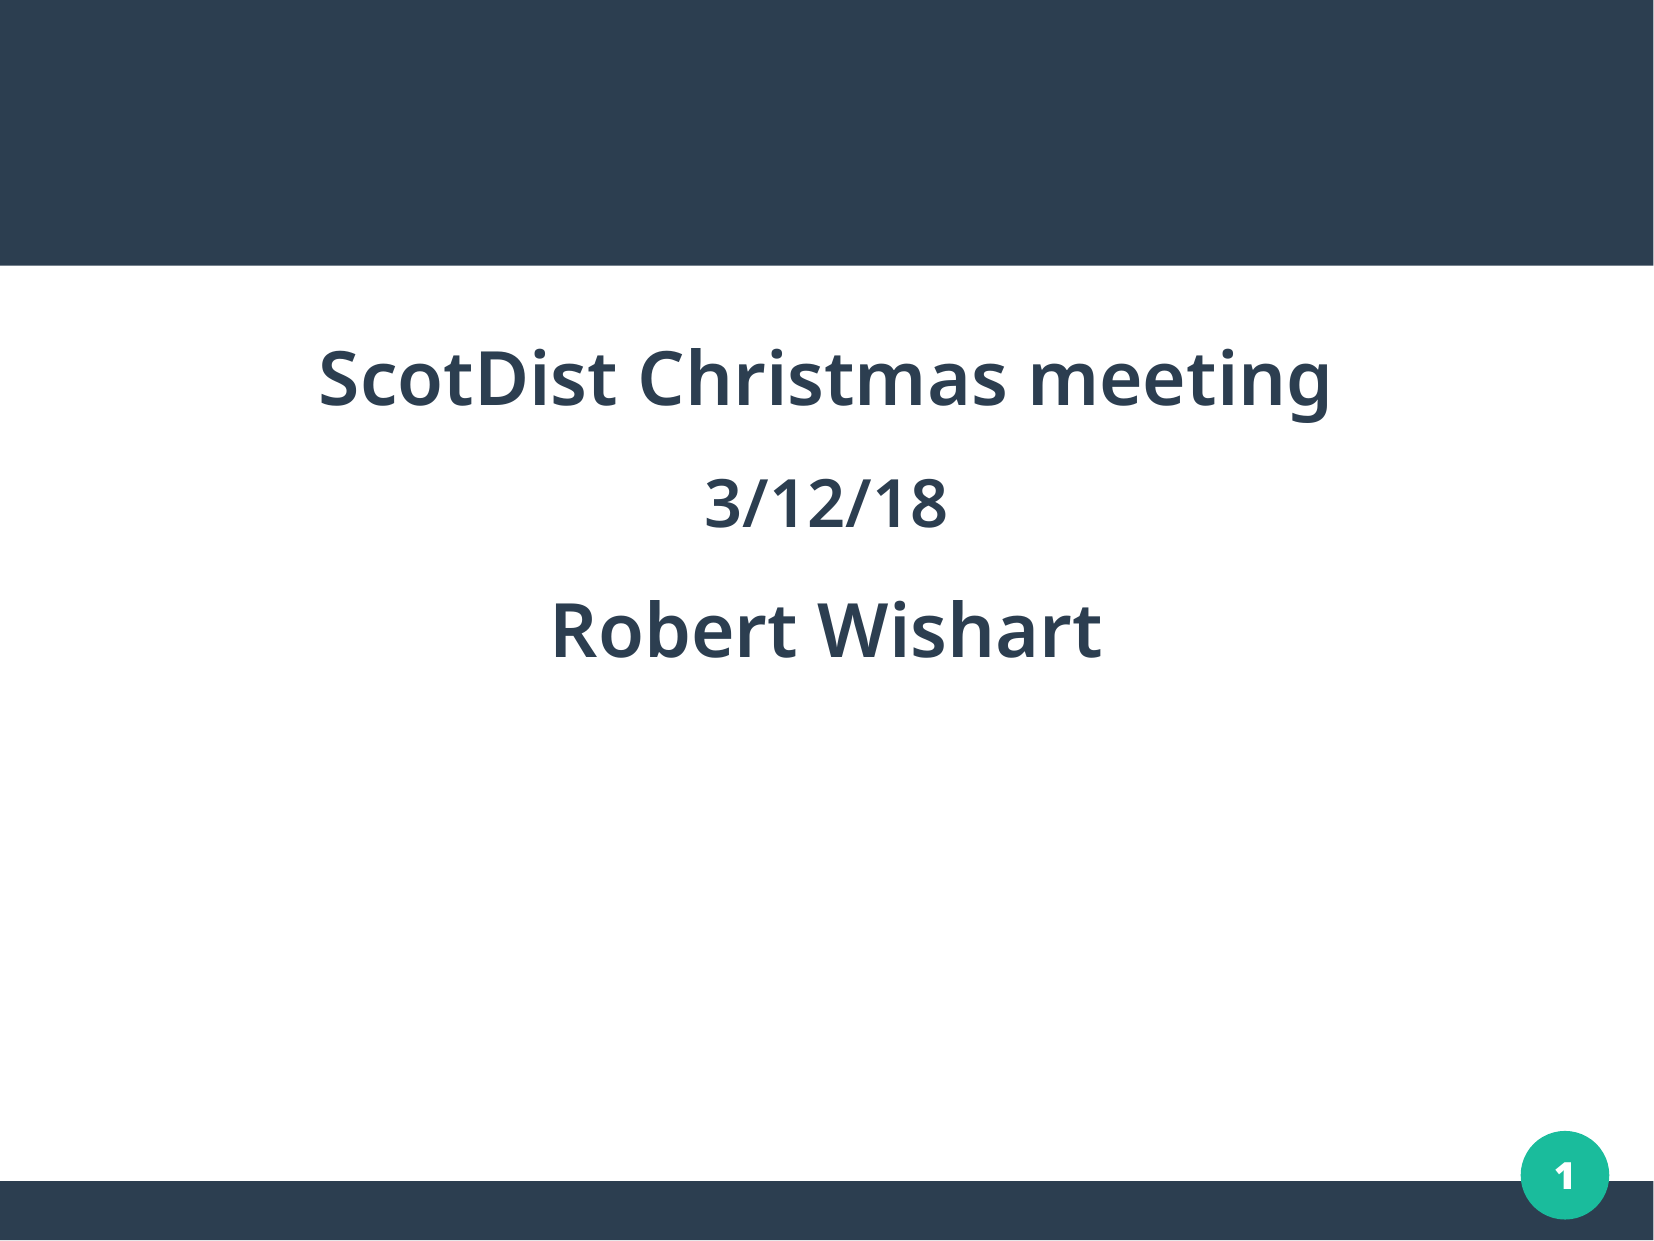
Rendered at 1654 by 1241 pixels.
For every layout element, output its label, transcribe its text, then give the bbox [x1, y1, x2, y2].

list ScotDist Christmas meeting 3/12/18 Robert Wishart [59, 324, 1595, 1152]
